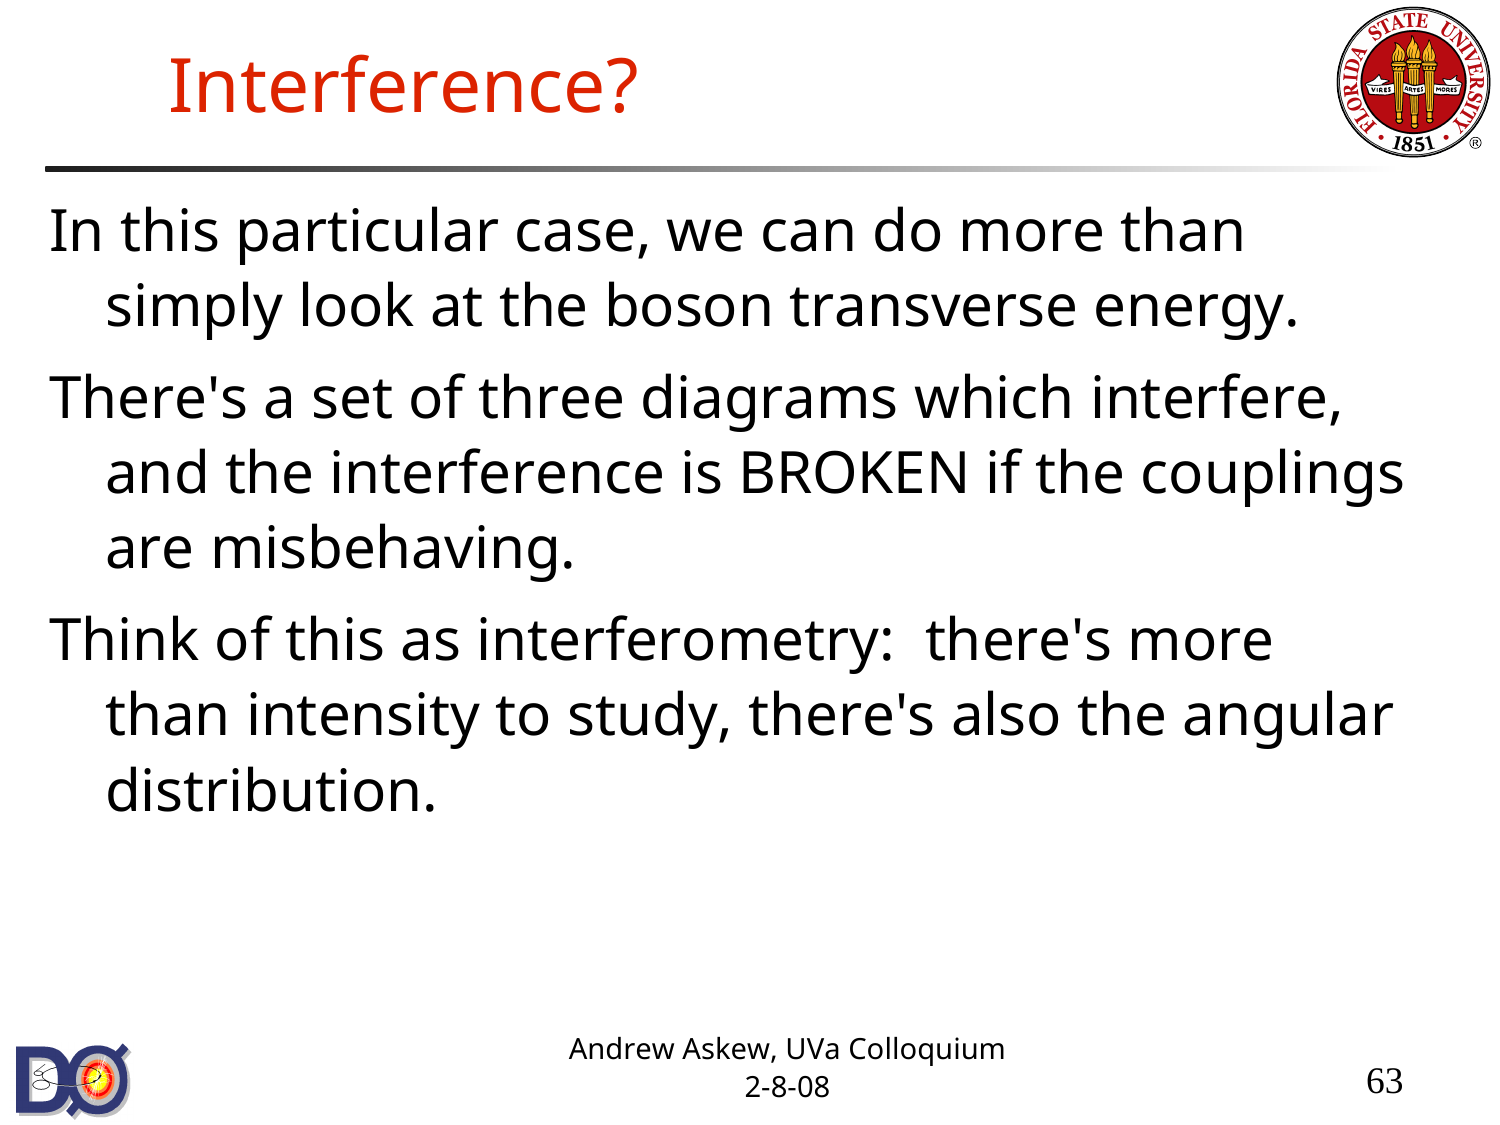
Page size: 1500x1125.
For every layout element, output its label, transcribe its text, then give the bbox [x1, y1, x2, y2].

picture [9, 1042, 134, 1122]
list In this particular case, we can do more than simply look at the boson transverse energy. There's a set of three diagrams which interfere, and the interference is BROKEN if the couplings are misbehaving. Think of this as interferometry: there's more than intensity to study, there's also the angular distribution. [49, 190, 1408, 974]
title Interference? [168, 29, 1313, 137]
picture [1335, 5, 1492, 159]
